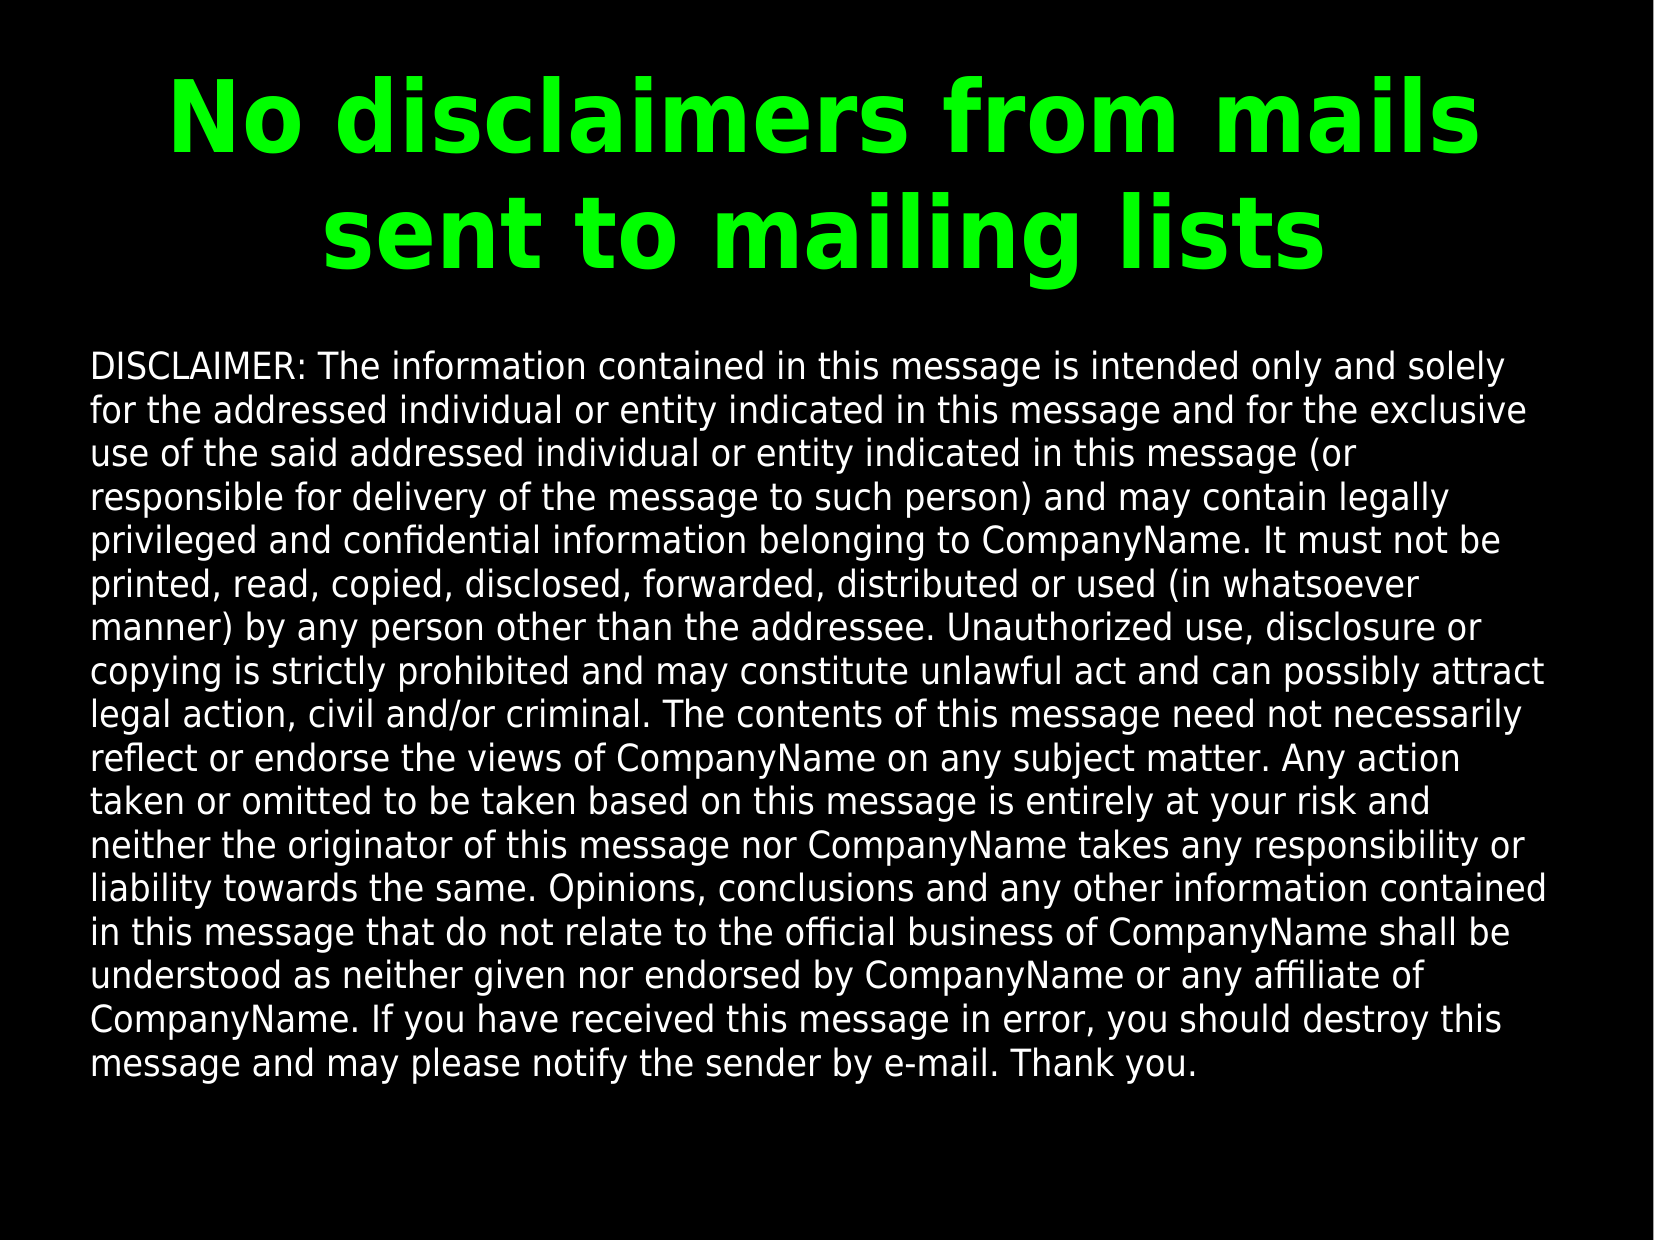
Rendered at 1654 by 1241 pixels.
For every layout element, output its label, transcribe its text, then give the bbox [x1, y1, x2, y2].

text_box No disclaimers from mails sent to mailing lists [37, 52, 1613, 301]
text_box DISCLAIMER: The information contained in this message is intended only and solely for the addressed individual or entity indicated in this message and for the exclusive use of the said addressed individual or entity indicated in this message (or responsible for delivery of the message to such person) and may contain legally privileged and confidential information belonging to CompanyName. It must not be printed, read, copied, disclosed, forwarded, distributed or used (in whatsoever manner) by any person other than the addressee. Unauthorized use, disclosure or copying is strictly prohibited and may constitute unlawful act and can possibly attract legal action, civil and/or criminal. The contents of this message need not necessarily reflect or endorse the views of CompanyName on any subject matter. Any action taken or omitted to be taken based on this message is entirely at your risk and neither the originator of this message nor CompanyName takes any responsibility or liability towards the same. Opinions, conclusions and any other information contained in this message that do not relate to the official business of CompanyName shall be understood as neither given nor endorsed by CompanyName or any affiliate of CompanyName. If you have received this message in error, you should destroy this message and may please notify the sender by e-mail. Thank you. [75, 337, 1576, 1101]
